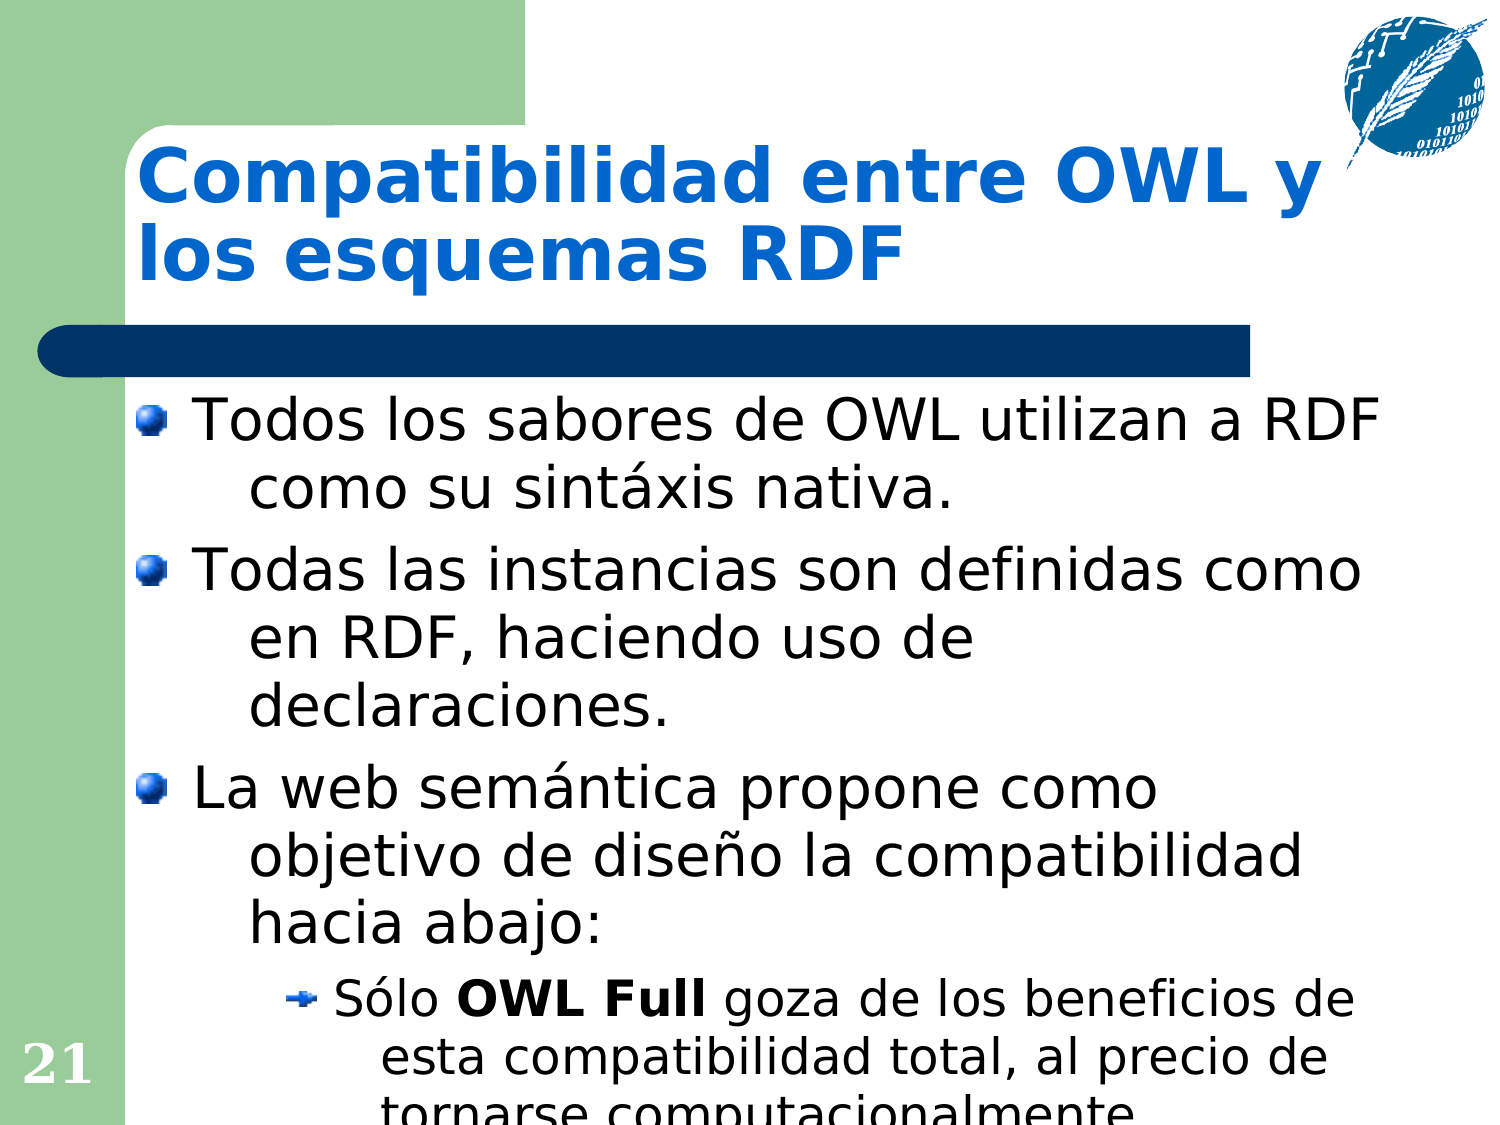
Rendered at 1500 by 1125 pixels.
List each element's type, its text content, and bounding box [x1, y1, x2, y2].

title Compatibilidad entre OWL y los esquemas RDF [135, 135, 1413, 301]
picture [1436, 127, 1450, 136]
picture [1341, 15, 1487, 172]
list Todos los sabores de OWL utilizan a RDF como su sintáxis nativa. Todas las instancias son definidas como en RDF, haciendo uso de declaraciones. La web semántica propone como objetivo de diseño la compatibilidad hacia abajo: Sólo OWL Full goza de los beneficios de esta compatibilidad total, al precio de tornarse computacionalmente intratable. [136, 386, 1399, 1108]
picture [1433, 139, 1440, 147]
picture [1427, 138, 1431, 148]
picture [1416, 140, 1425, 149]
